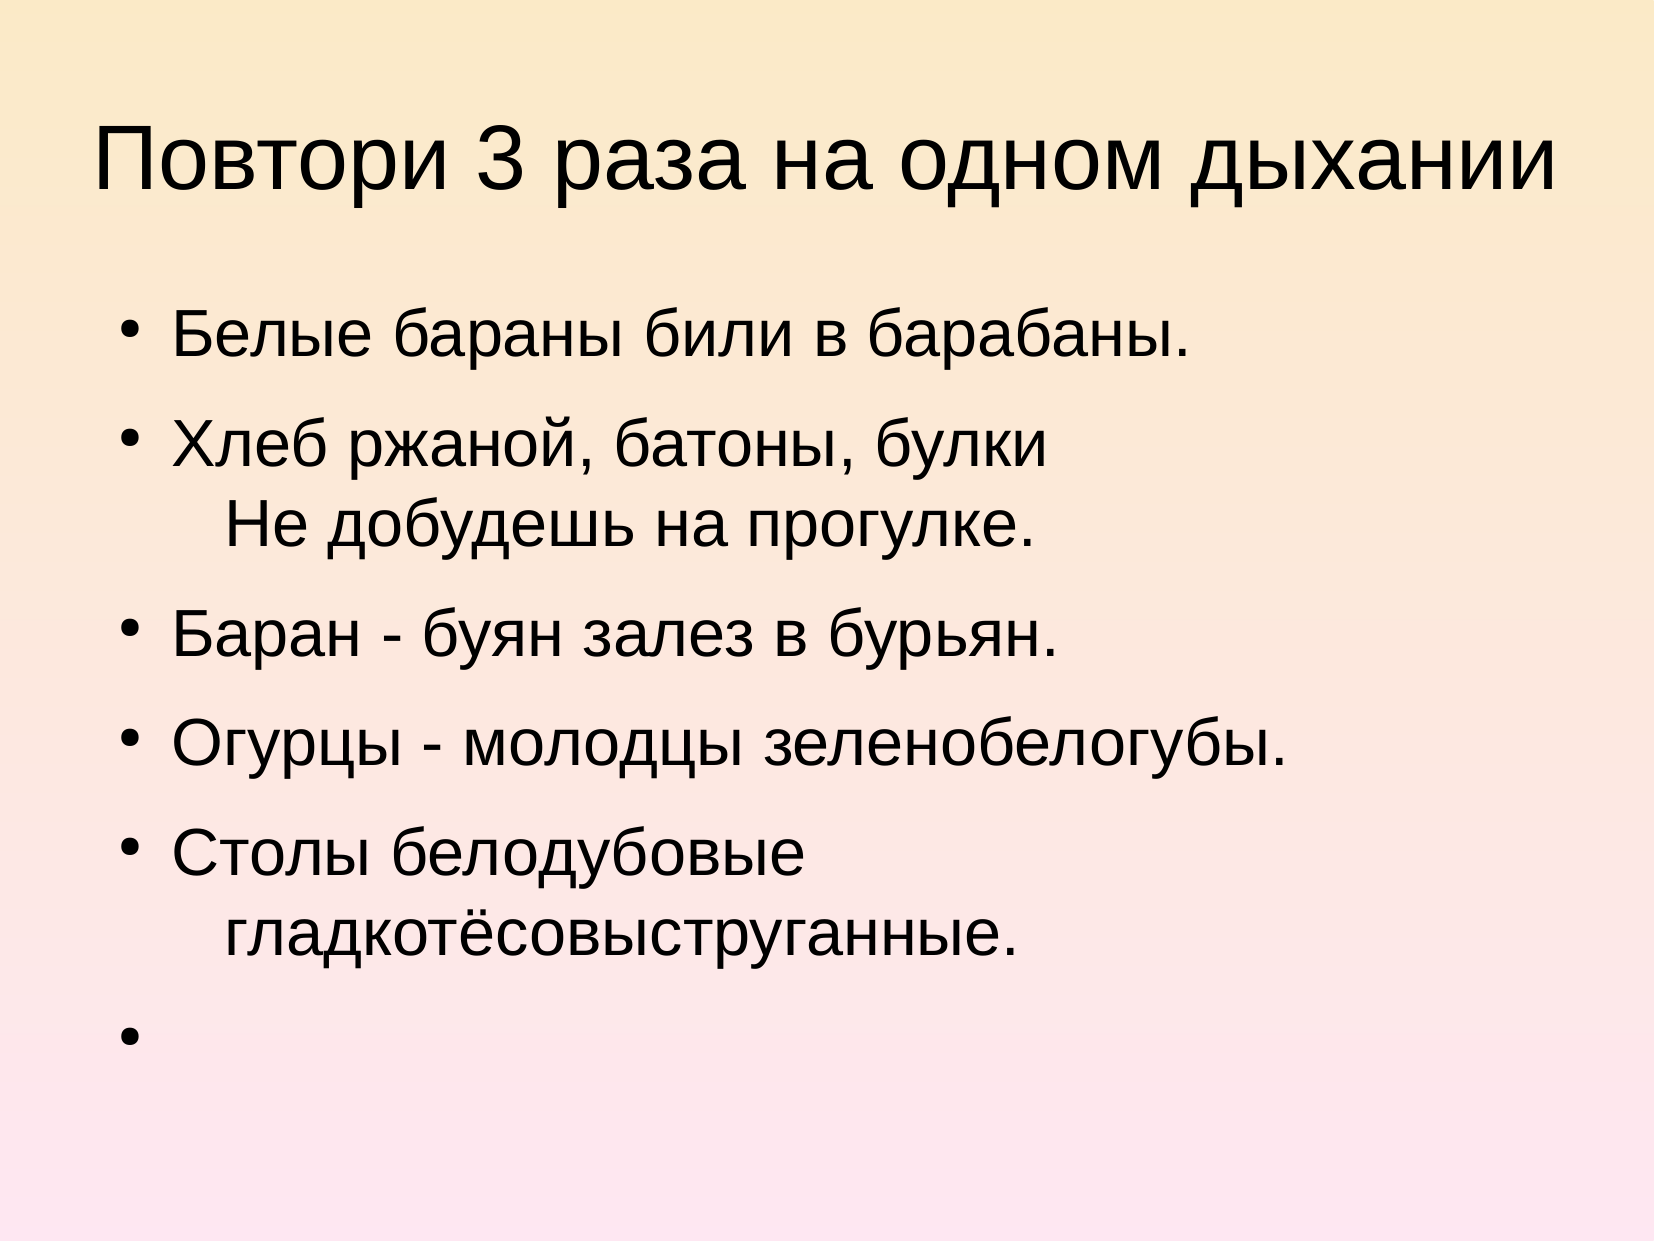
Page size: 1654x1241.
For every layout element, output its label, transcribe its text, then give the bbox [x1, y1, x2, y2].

list Белые бараны били в барабаны. Хлеб ржаной, батоны, булки Не добудешь на прогулке. Баран - буян залез в бурьян. Огурцы - молодцы зеленобелогубы. Столы белодубовые гладкотёсовыструганные. [82, 290, 1571, 1109]
title Повтори 3 раза на одном дыхании [82, 49, 1571, 257]
